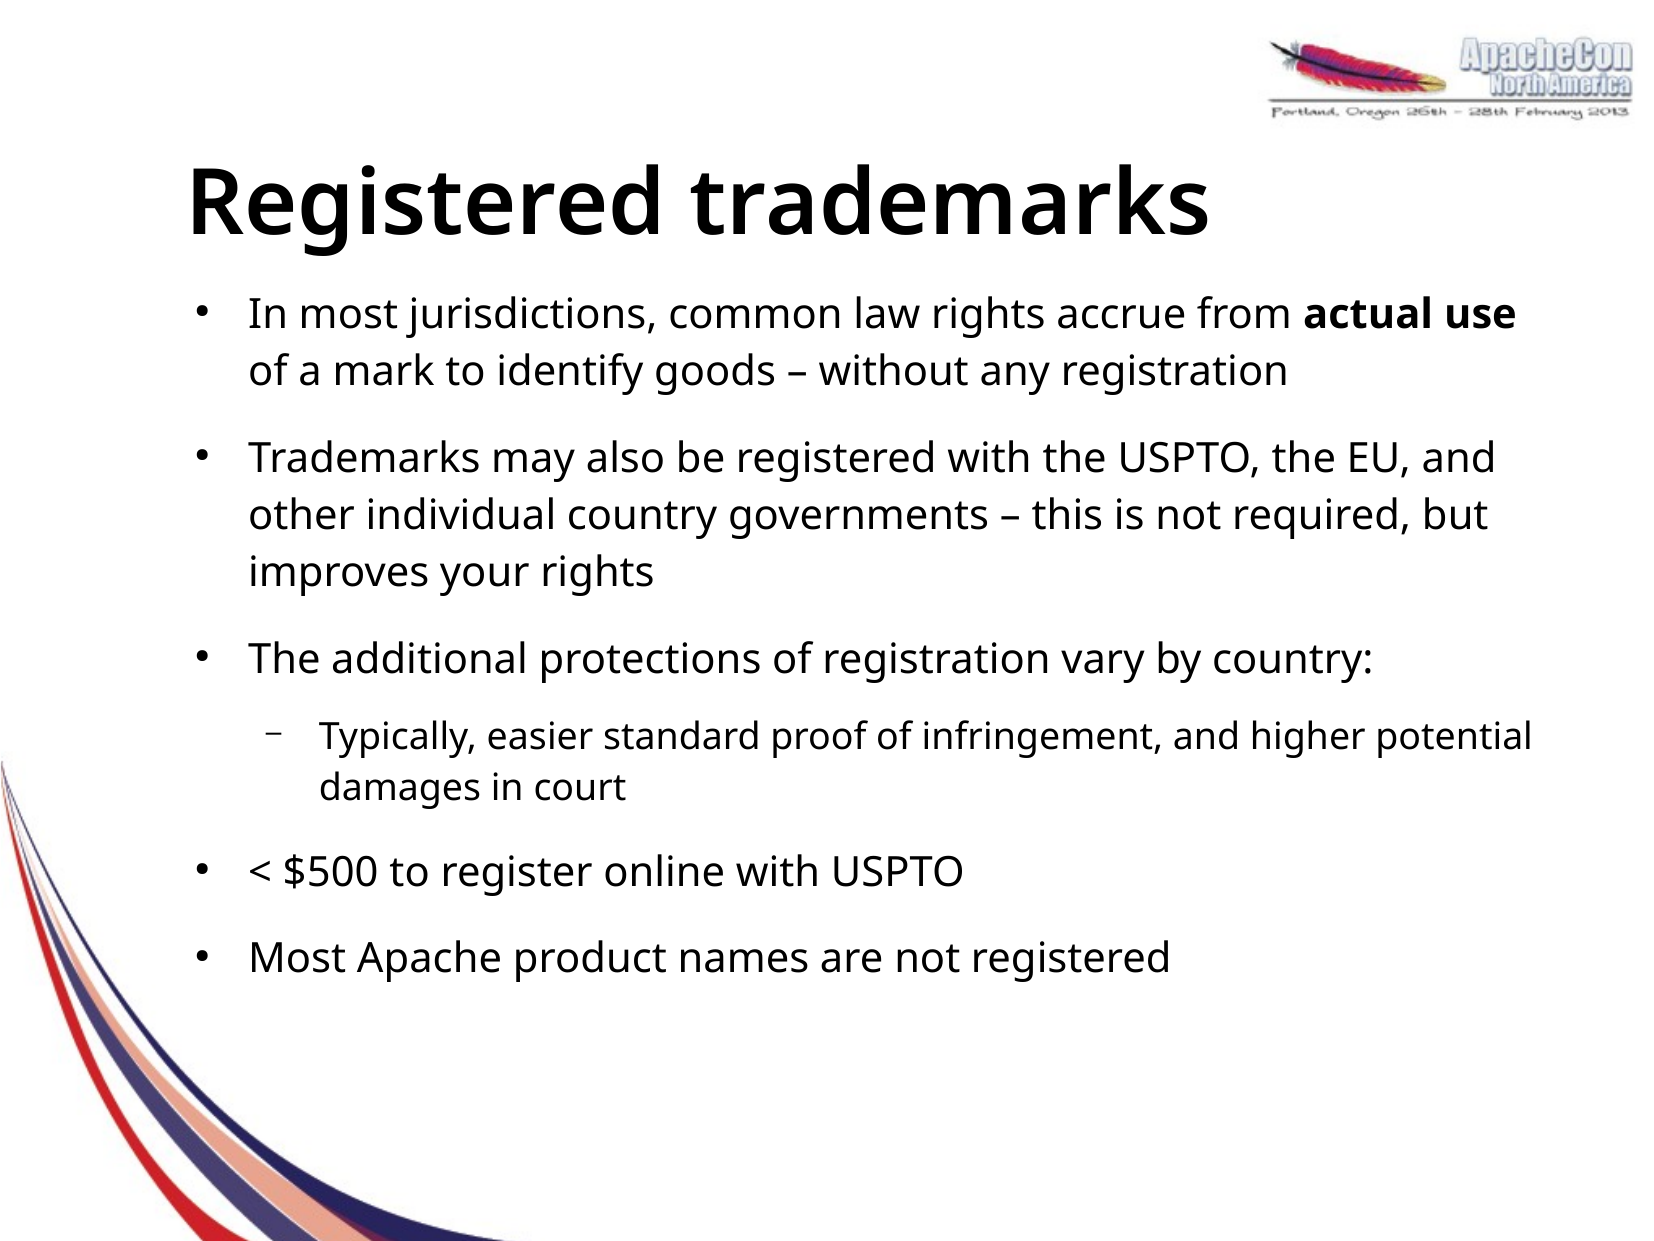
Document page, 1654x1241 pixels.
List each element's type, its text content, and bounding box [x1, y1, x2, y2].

picture [0, 0, 1654, 1241]
list In most jurisdictions, common law rights accrue from actual use of a mark to identify goods – without any registration Trademarks may also be registered with the USPTO, the EU, and other individual country governments – this is not required, but improves your rights The additional protections of registration vary by country: Typically, easier standard proof of infringement, and higher potential damages in court < $500 to register online with USPTO Most Apache product names are not registered [177, 283, 1536, 1004]
title Registered trademarks [177, 134, 1536, 262]
